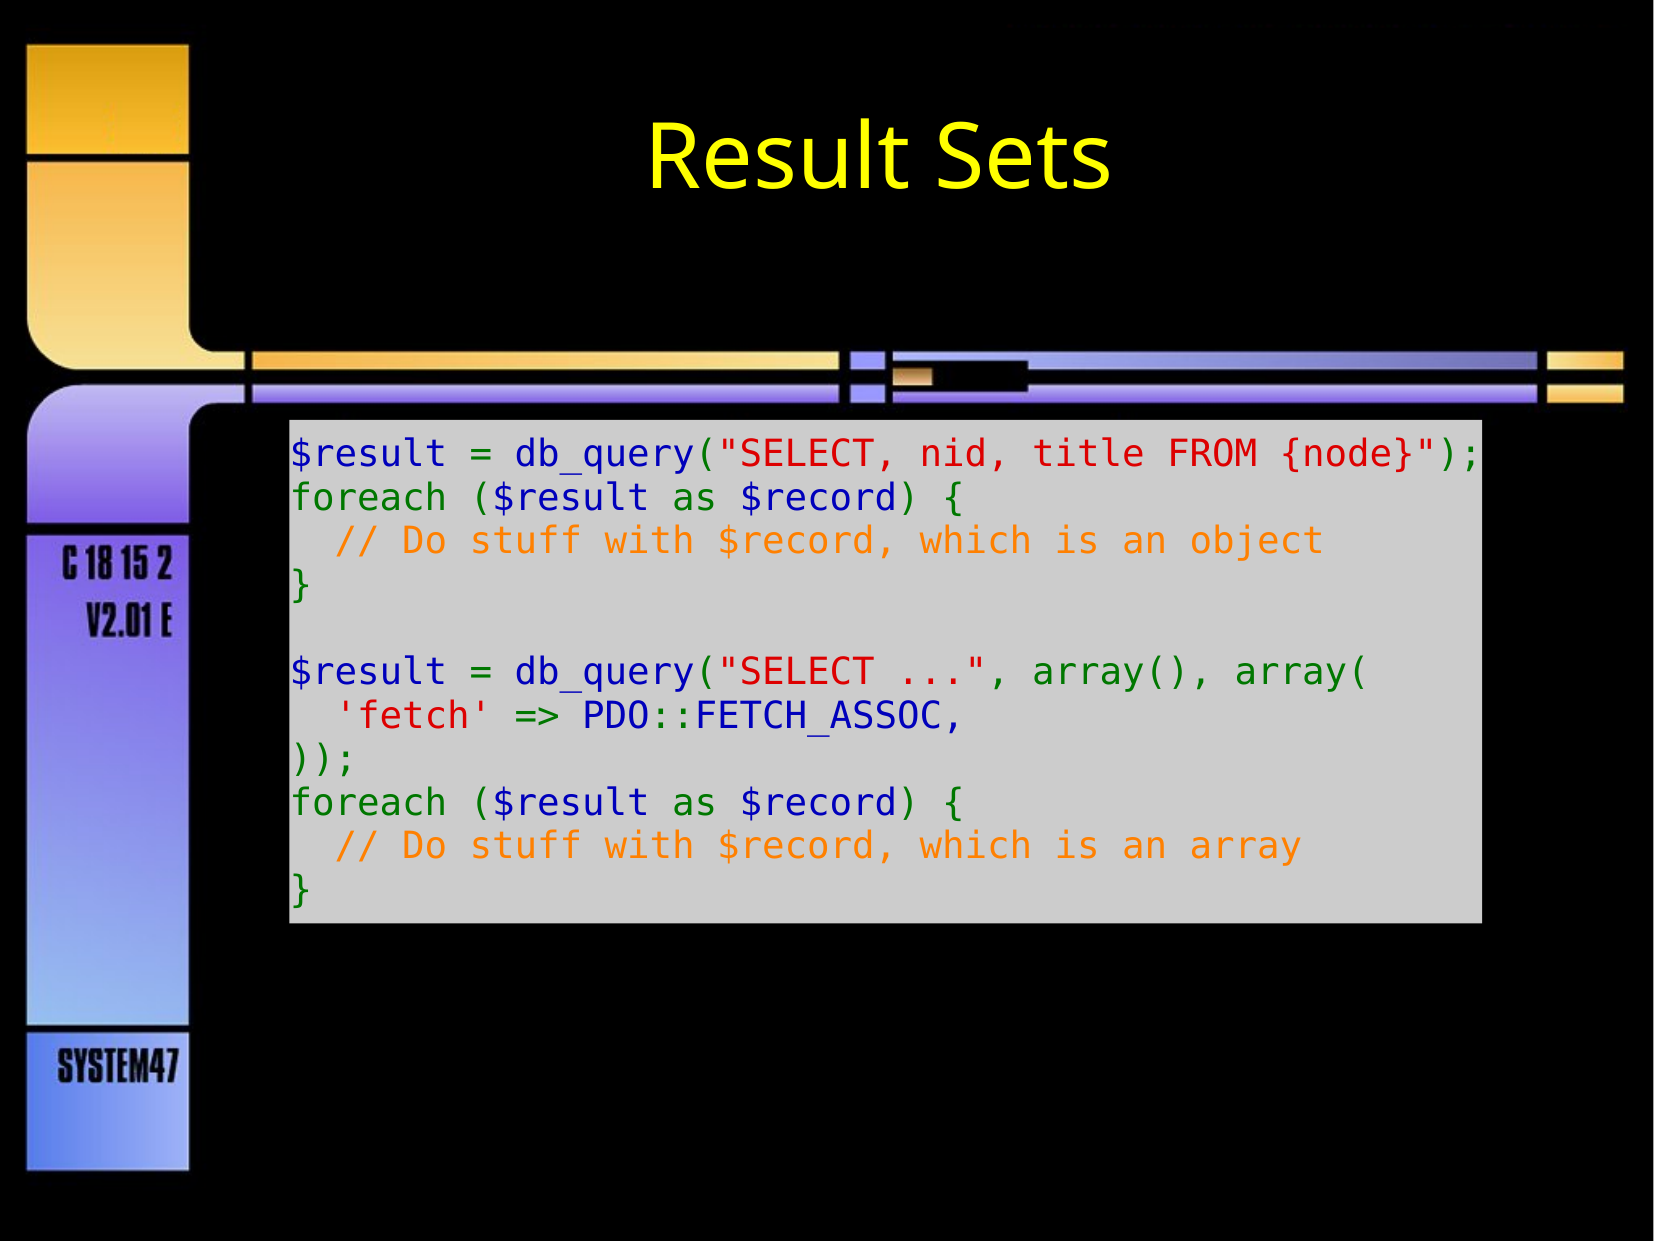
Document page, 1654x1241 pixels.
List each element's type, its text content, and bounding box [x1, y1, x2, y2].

title Result Sets [187, 56, 1571, 250]
picture [0, 0, 1654, 1241]
subtitle $result = db_query("SELECT, nid, title FROM {node}"); foreach ($result as $record) { // Do stuff with $record, which is an object } $result = db_query("SELECT ...", array(), array( 'fetch' => PDO::FETCH_ASSOC, )); foreach ($result as $record) { // Do stuff with $record, which is an array } [289, 419, 1483, 924]
